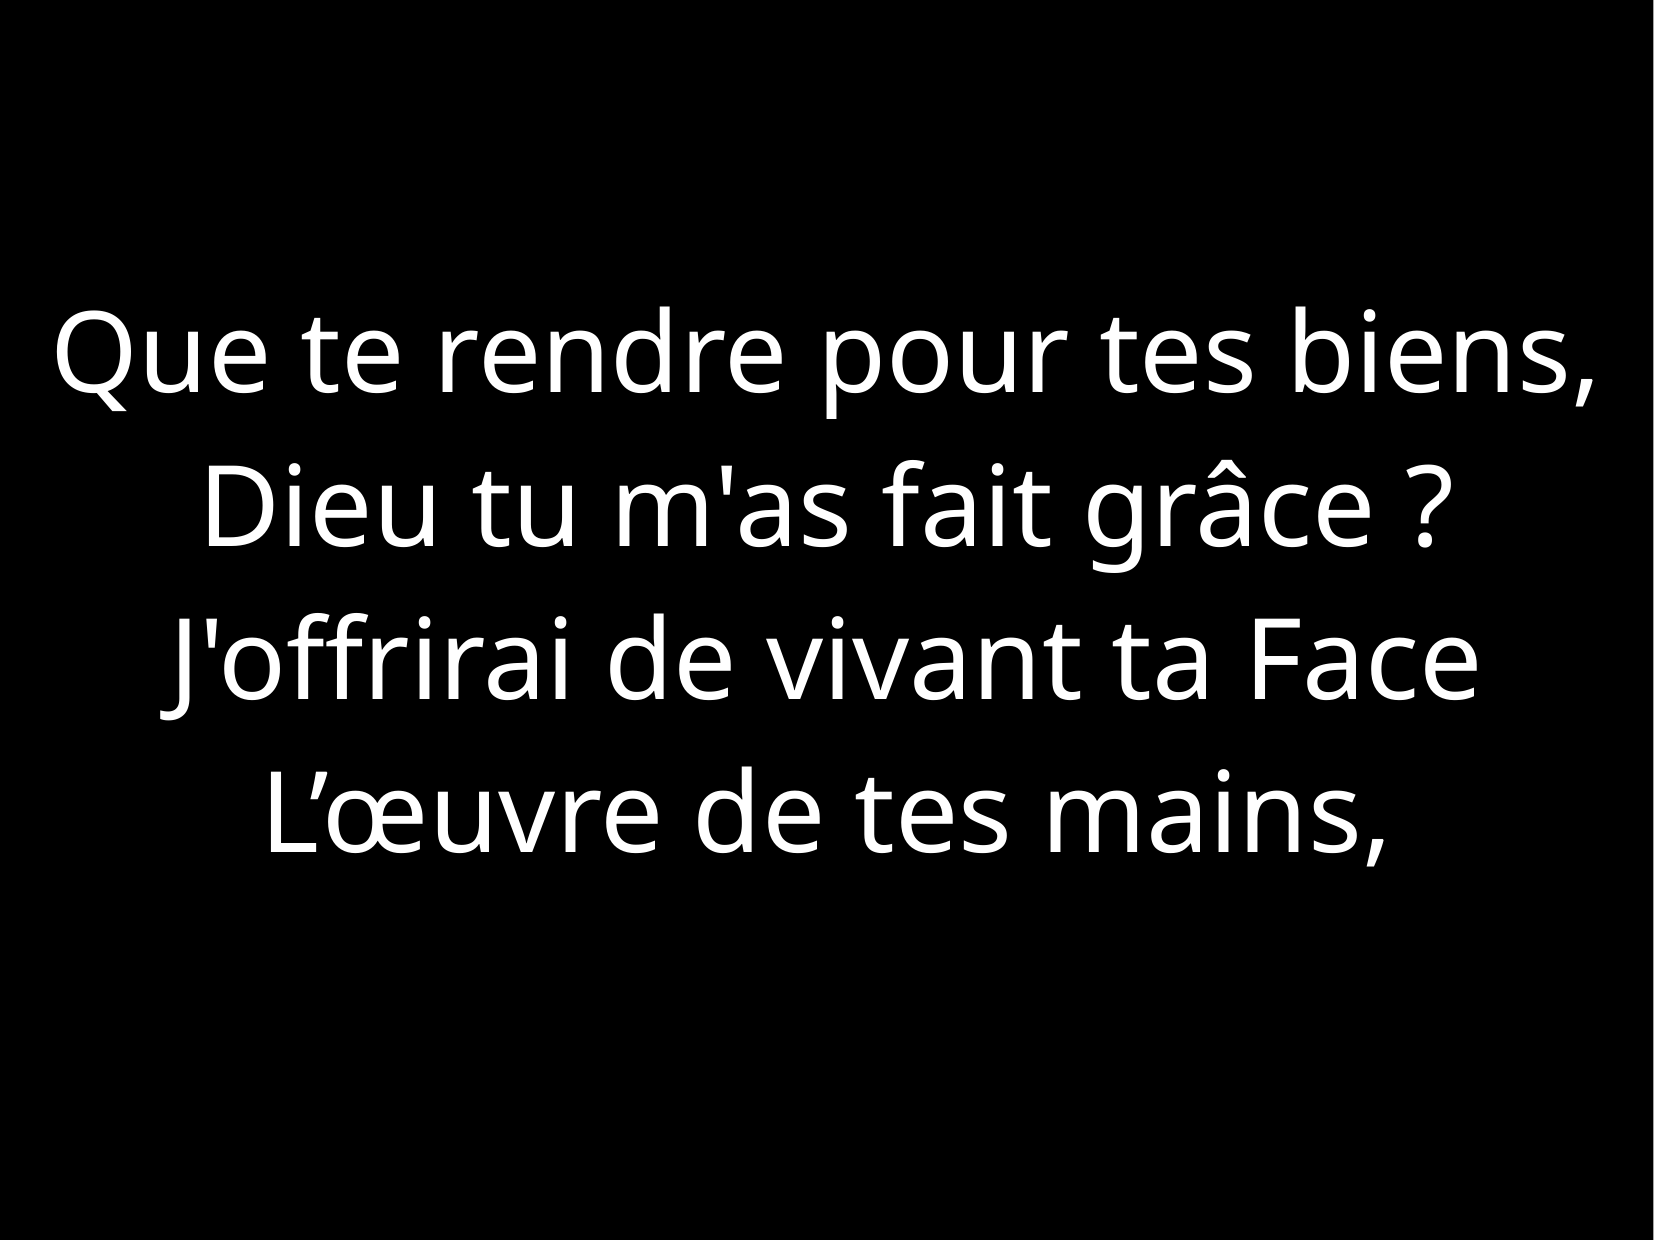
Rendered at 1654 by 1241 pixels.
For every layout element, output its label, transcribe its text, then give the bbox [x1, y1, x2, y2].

subtitle Que te rendre pour tes biens, Dieu tu m'as fait grâce ? J'offrirai de vivant ta Face L’œuvre de tes mains, [35, 0, 1619, 1207]
